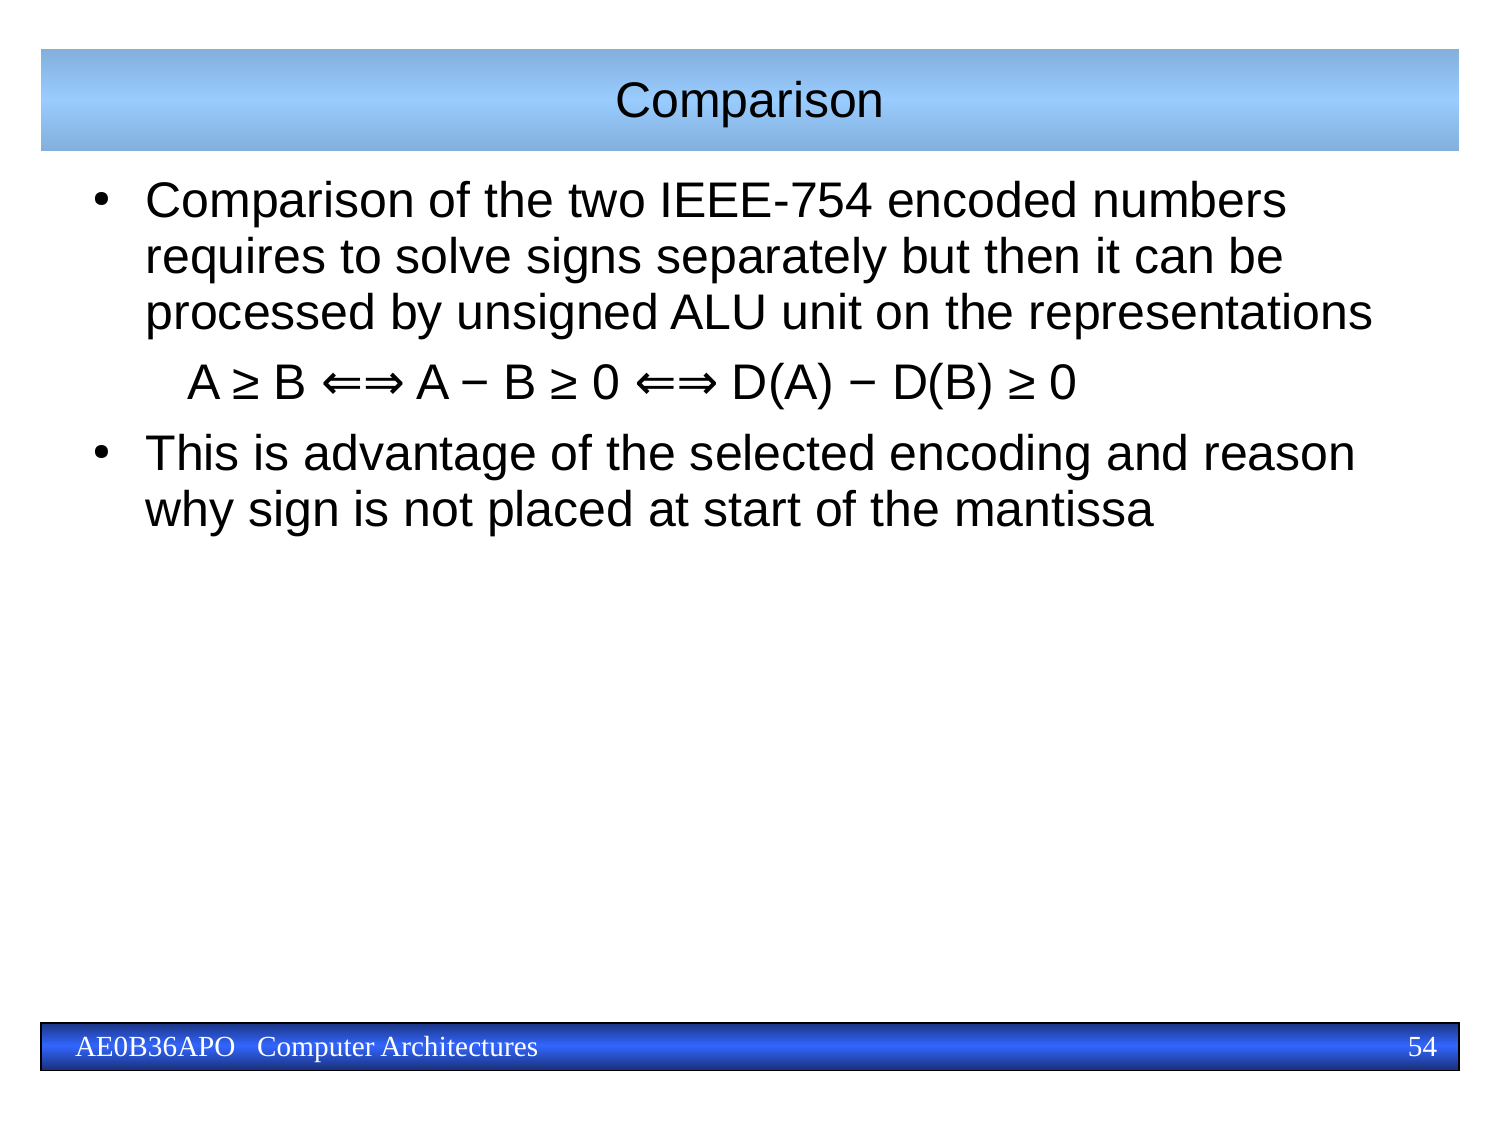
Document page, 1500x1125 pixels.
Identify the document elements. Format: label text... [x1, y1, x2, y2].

list Comparison of the two IEEE-754 encoded numbers requires to solve signs separately but then it can be processed by unsigned ALU unit on the representations A ≥ B ⇐⇒ A − B ≥ 0 ⇐⇒ D(A) − D(B) ≥ 0 This is advantage of the selected encoding and reason why sign is not placed at start of the mantissa [75, 172, 1426, 916]
title Comparison [41, 49, 1459, 151]
